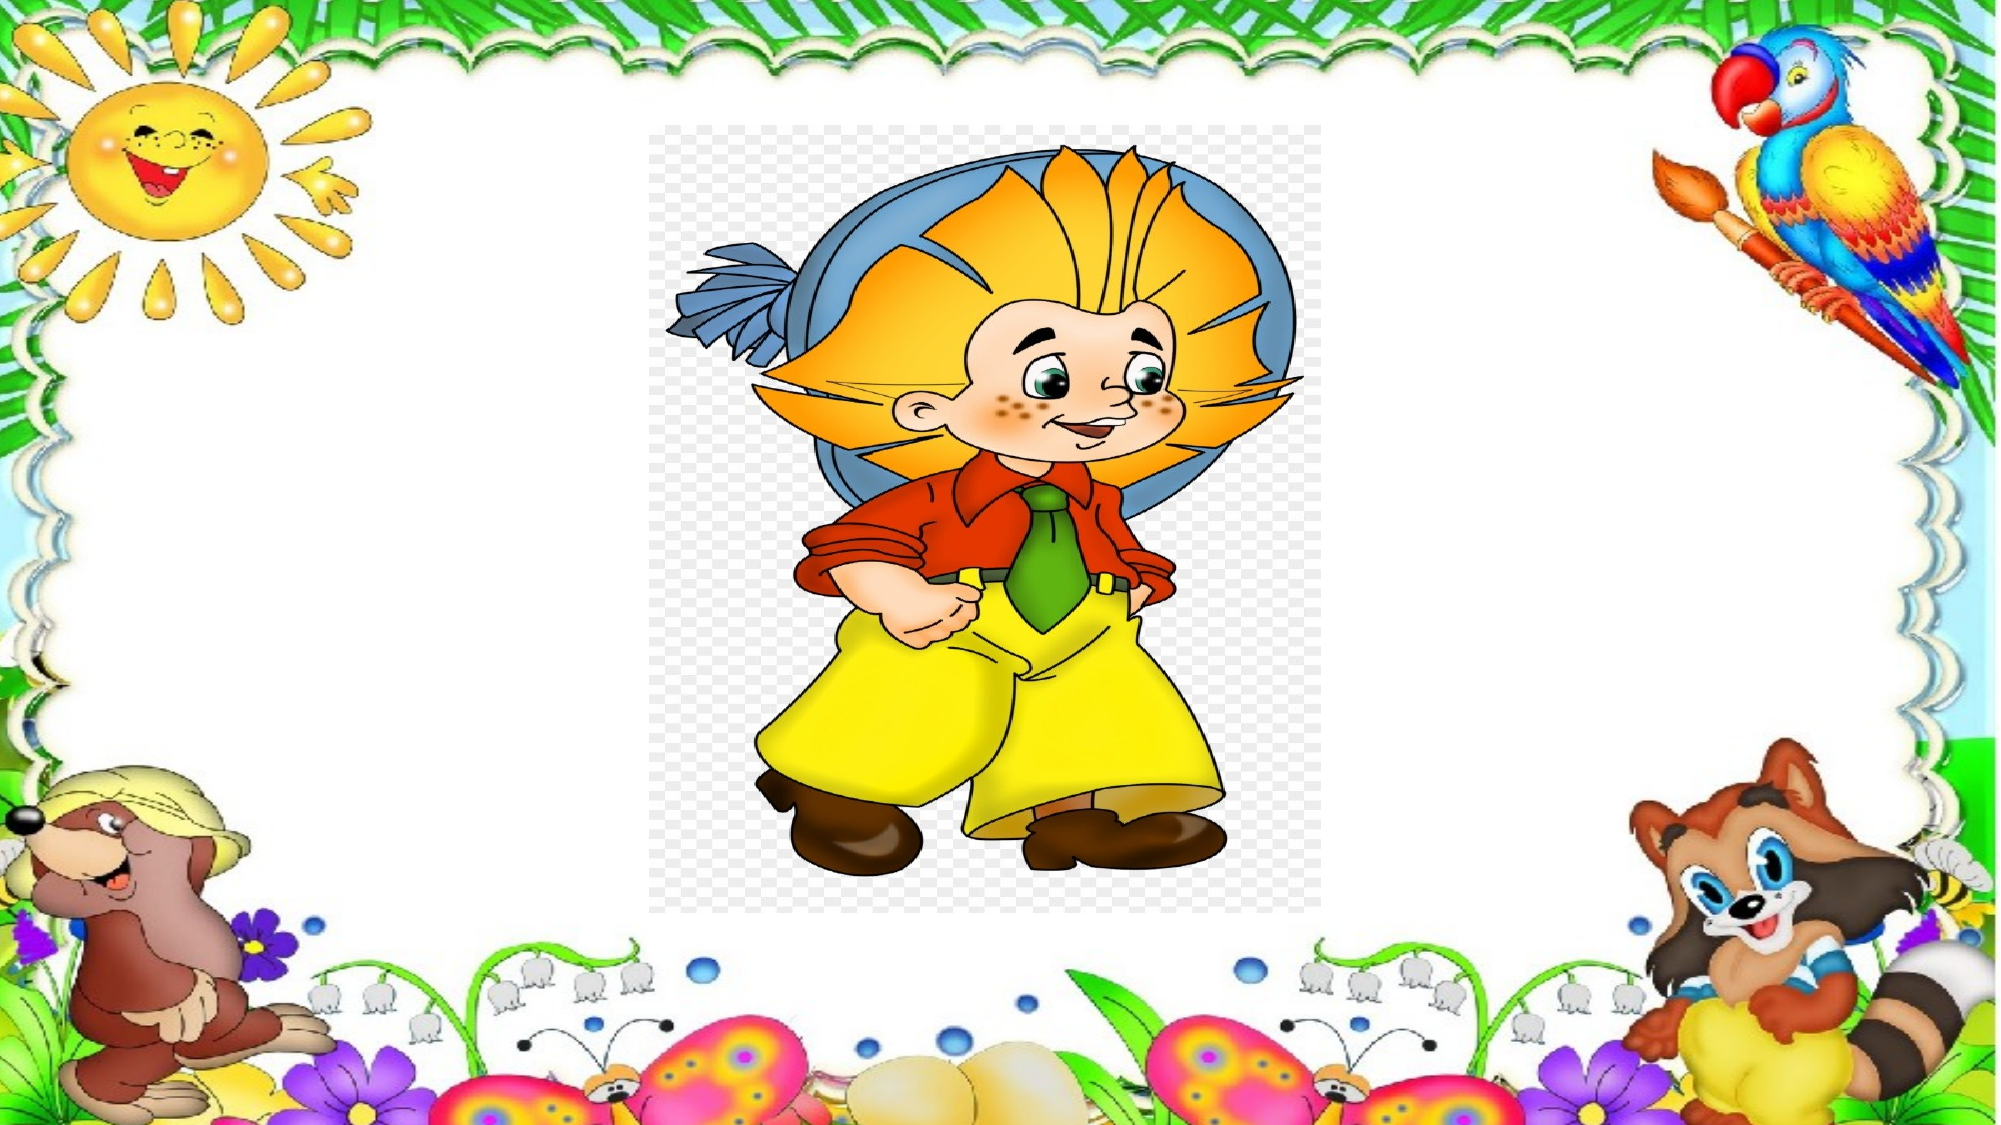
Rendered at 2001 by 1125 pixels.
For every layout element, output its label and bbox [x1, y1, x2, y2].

title [137, 59, 1863, 278]
picture [0, 0, 2000, 1125]
